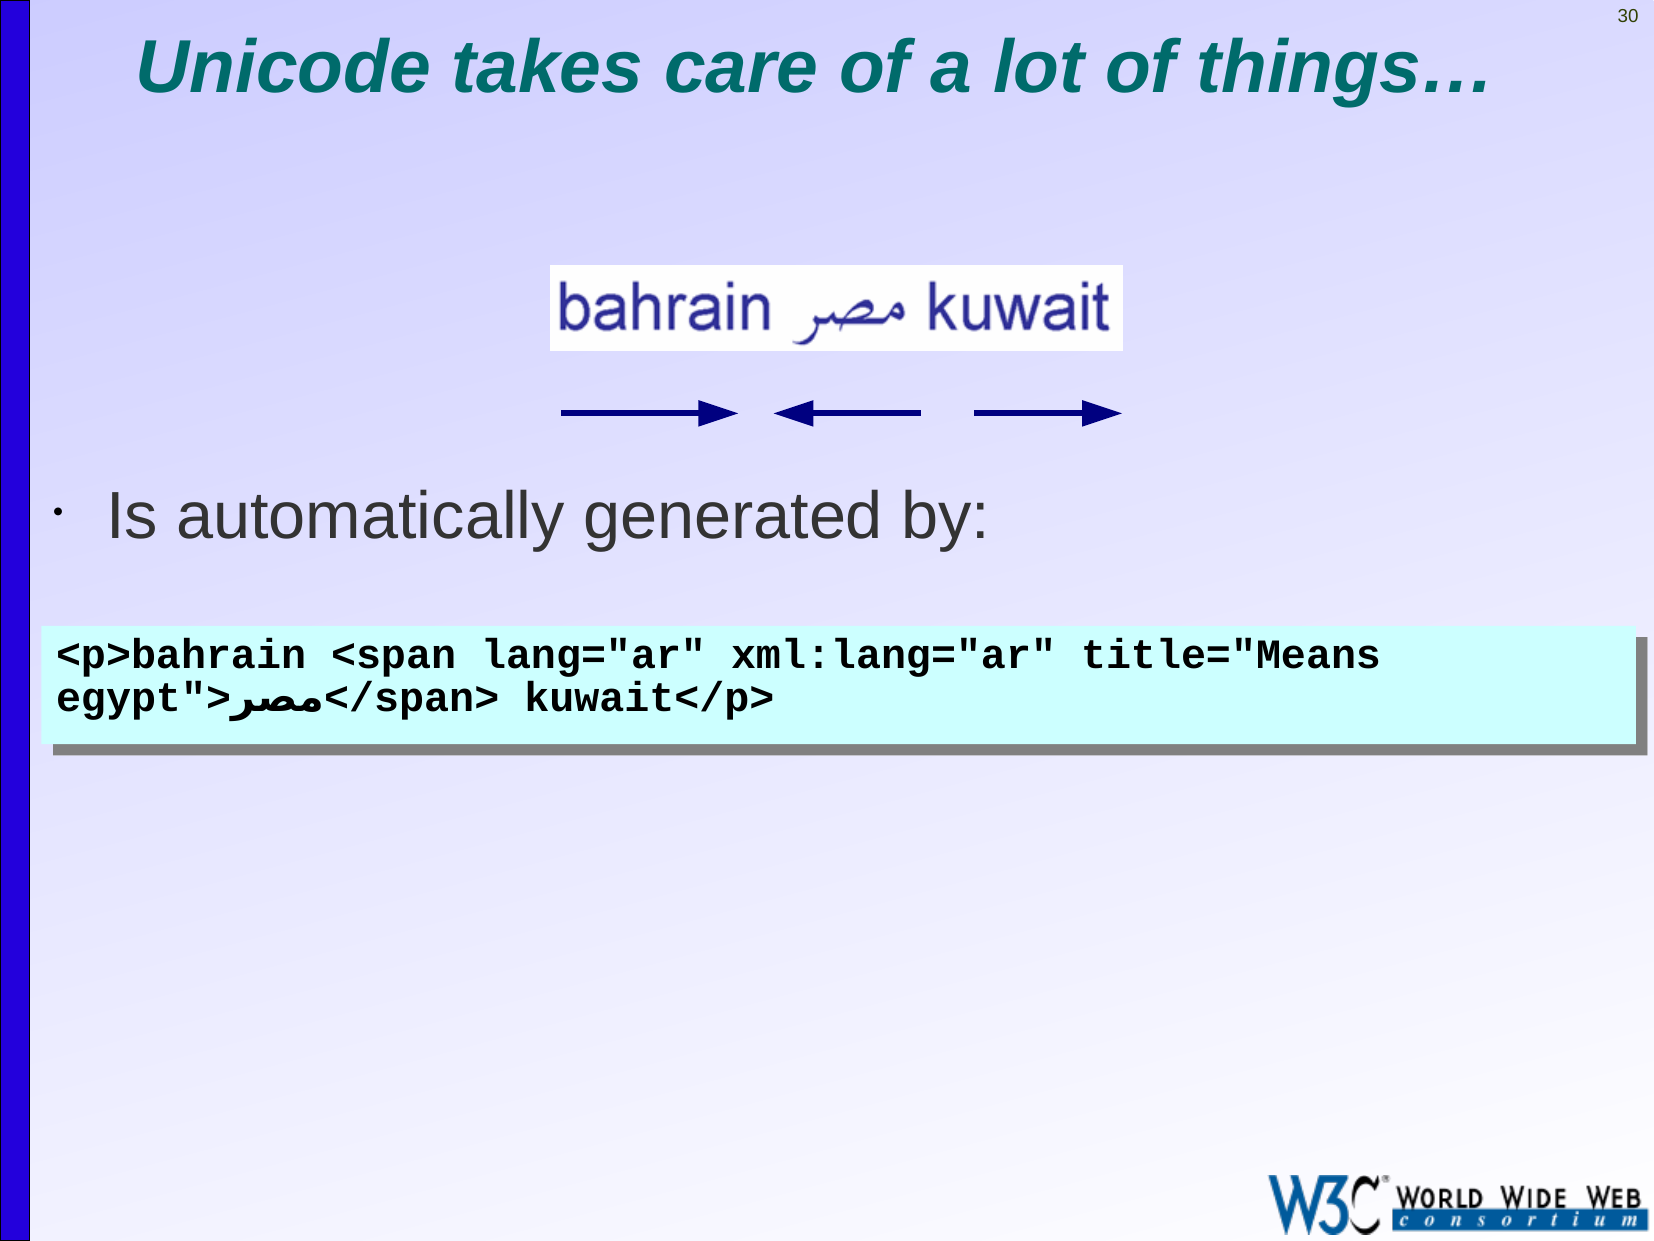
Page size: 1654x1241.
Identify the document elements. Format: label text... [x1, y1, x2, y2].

text_box <p>bahrain <span lang="ar" xml:lang="ar" title="Means egypt">مصر</span> kuwait</p> [41, 625, 1636, 745]
picture [550, 265, 1123, 351]
list Is automatically generated by: [35, 478, 1618, 597]
title Unicode takes care of a lot of things… [0, 5, 1654, 124]
picture [1263, 1175, 1654, 1235]
